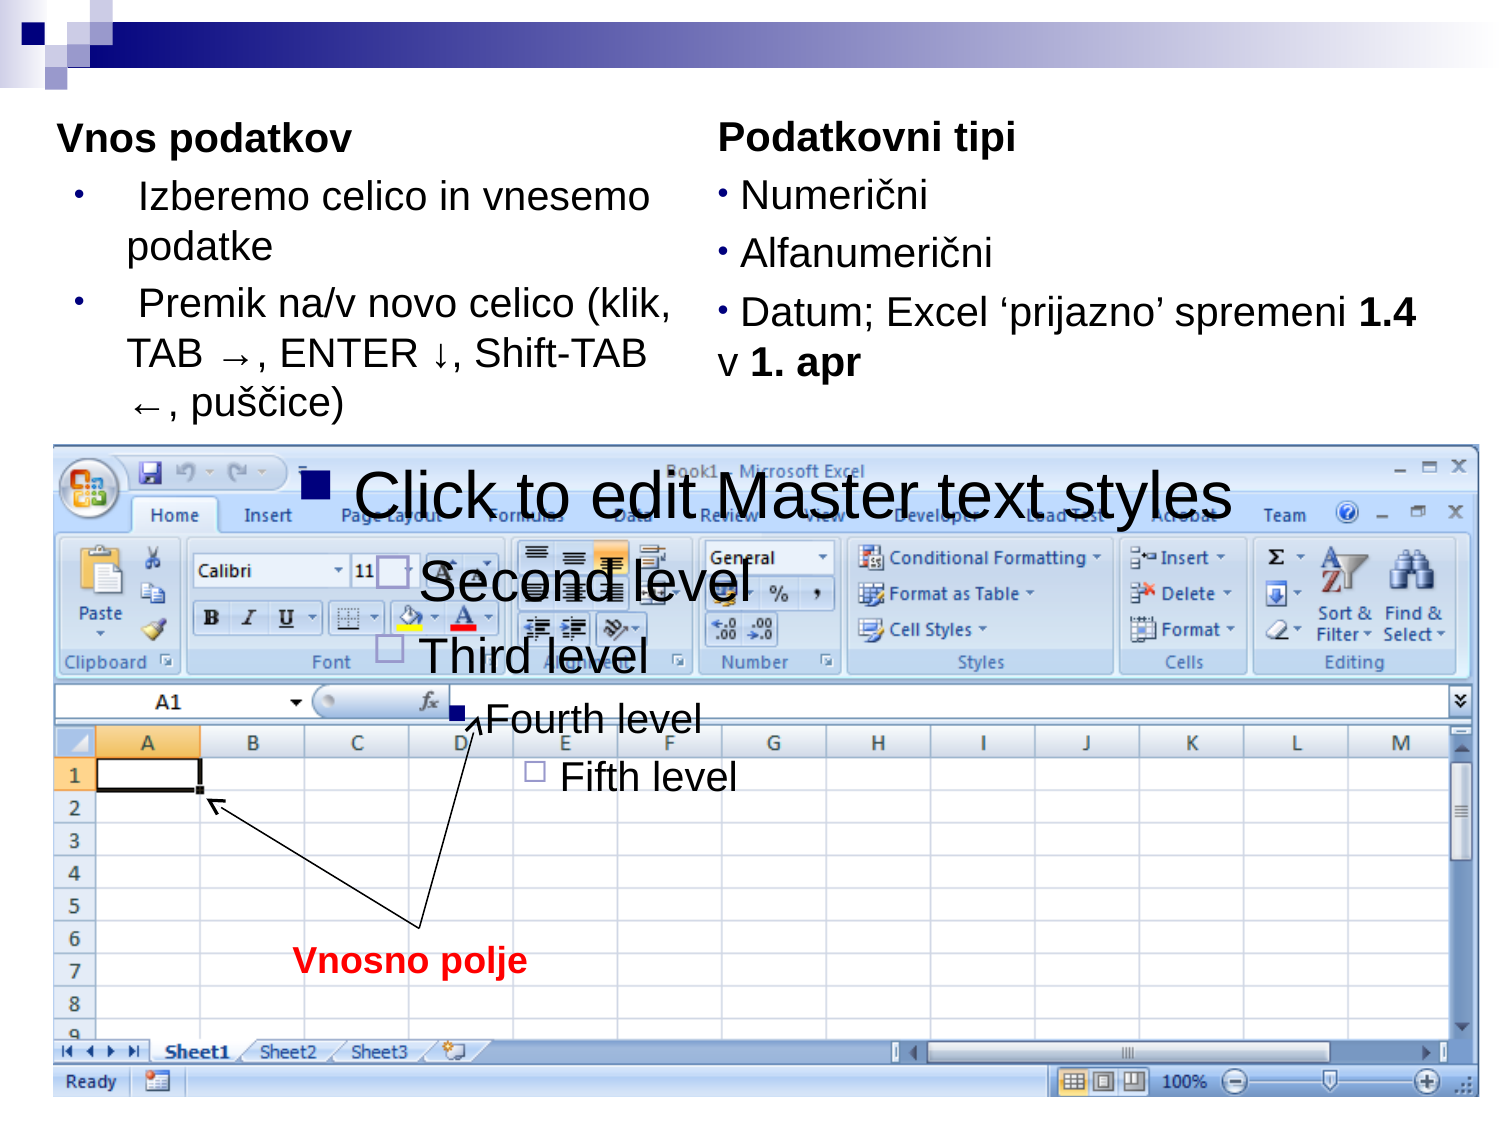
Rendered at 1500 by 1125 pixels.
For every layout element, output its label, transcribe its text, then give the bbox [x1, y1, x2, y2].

text_box Podatkovni tipi Numerični Alfanumerični Datum; Excel ‘prijazno’ spremeni 1.4 v 1. apr [702, 101, 1447, 421]
list Vnos podatkov Izberemo celico in vnesemo podatke Premik na/v novo celico (klik, TAB →, ENTER ↓, Shift-TAB ←, puščice) [41, 101, 715, 433]
text_box [206, 715, 479, 928]
text_box Vnosno polje [277, 928, 561, 989]
picture [53, 444, 1480, 1097]
